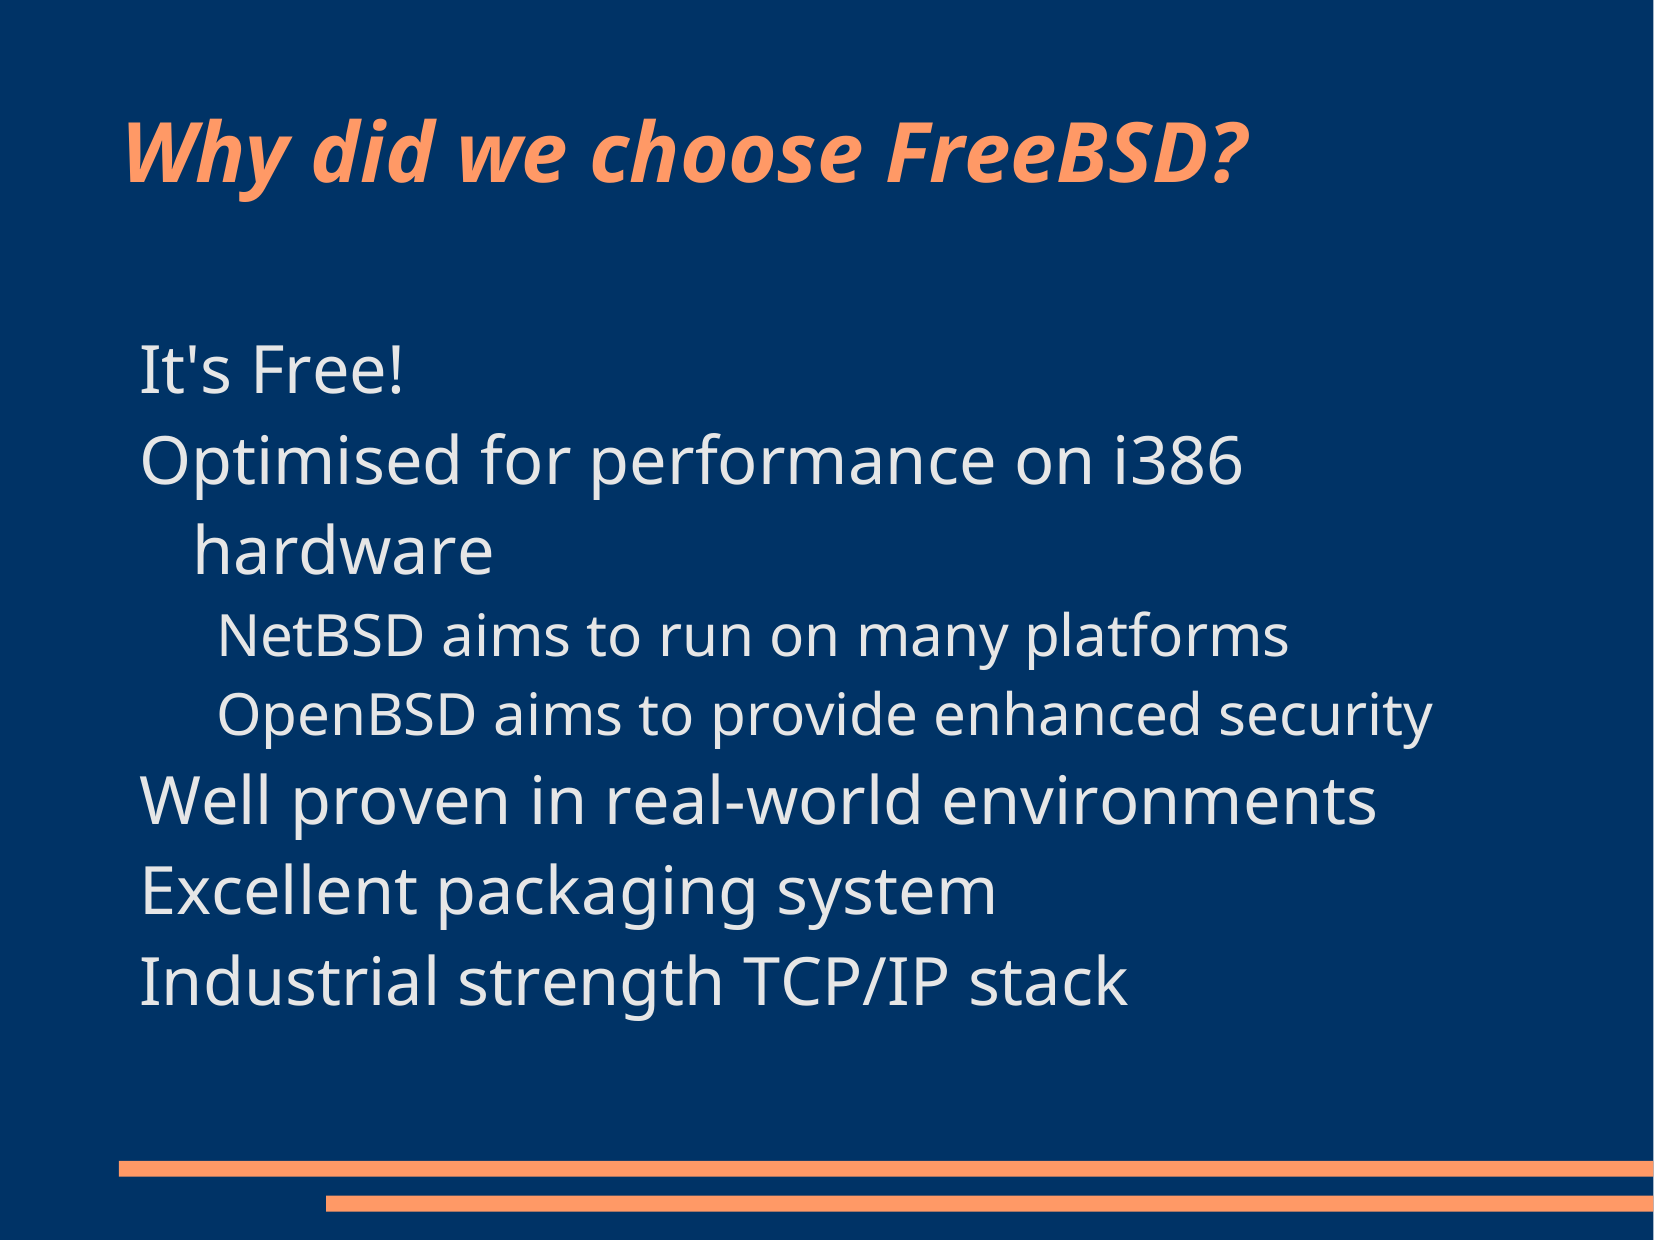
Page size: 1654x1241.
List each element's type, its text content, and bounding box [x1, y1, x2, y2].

title Why did we choose FreeBSD? [121, 46, 1534, 254]
list It's Free! Optimised for performance on i386 hardware NetBSD aims to run on many platforms OpenBSD aims to provide enhanced security Well proven in real-world environments Excellent packaging system Industrial strength TCP/IP stack [121, 322, 1561, 1132]
